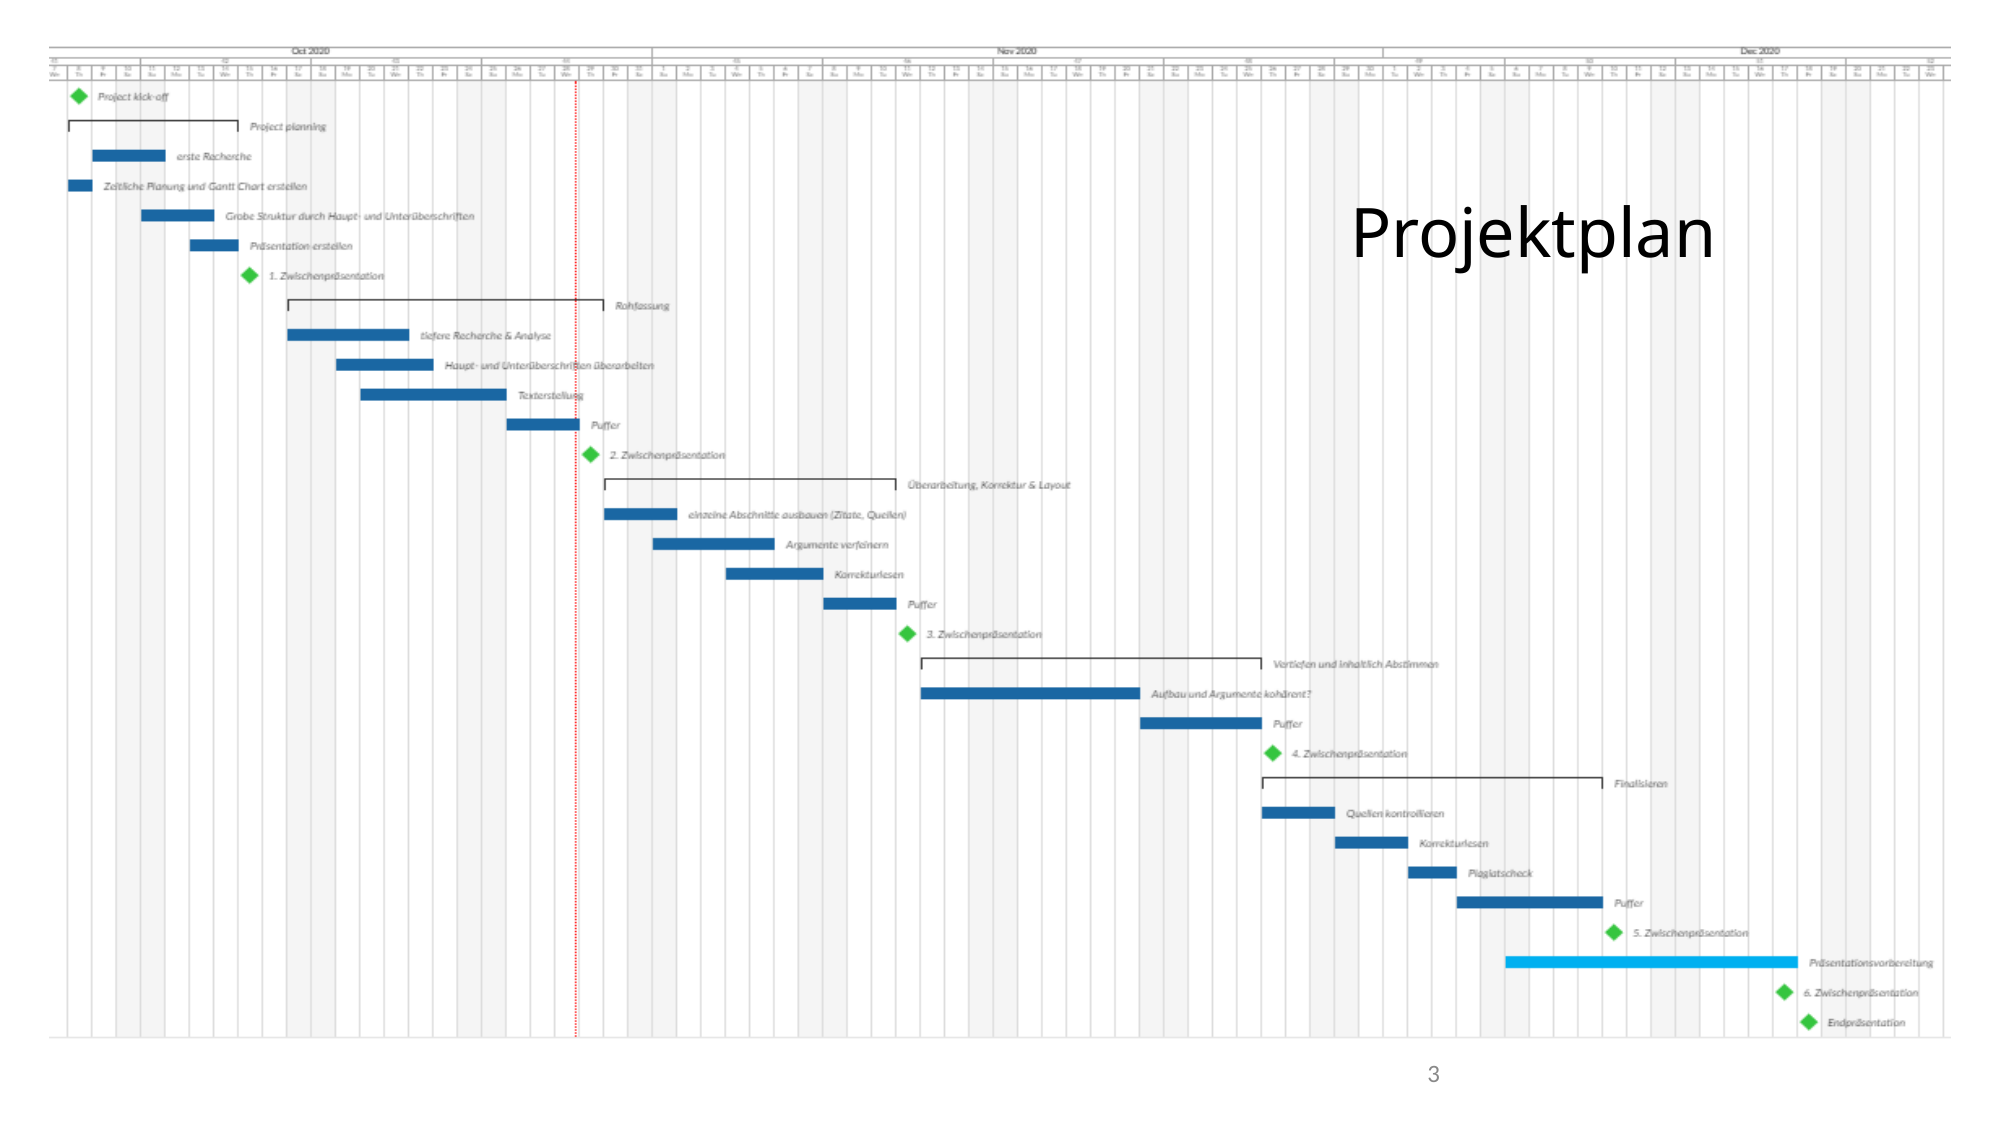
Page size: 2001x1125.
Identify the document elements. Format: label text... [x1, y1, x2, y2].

text_box [1412, 1042, 1863, 1103]
title Projektplan [1335, 167, 1803, 305]
picture [49, 35, 1951, 1043]
